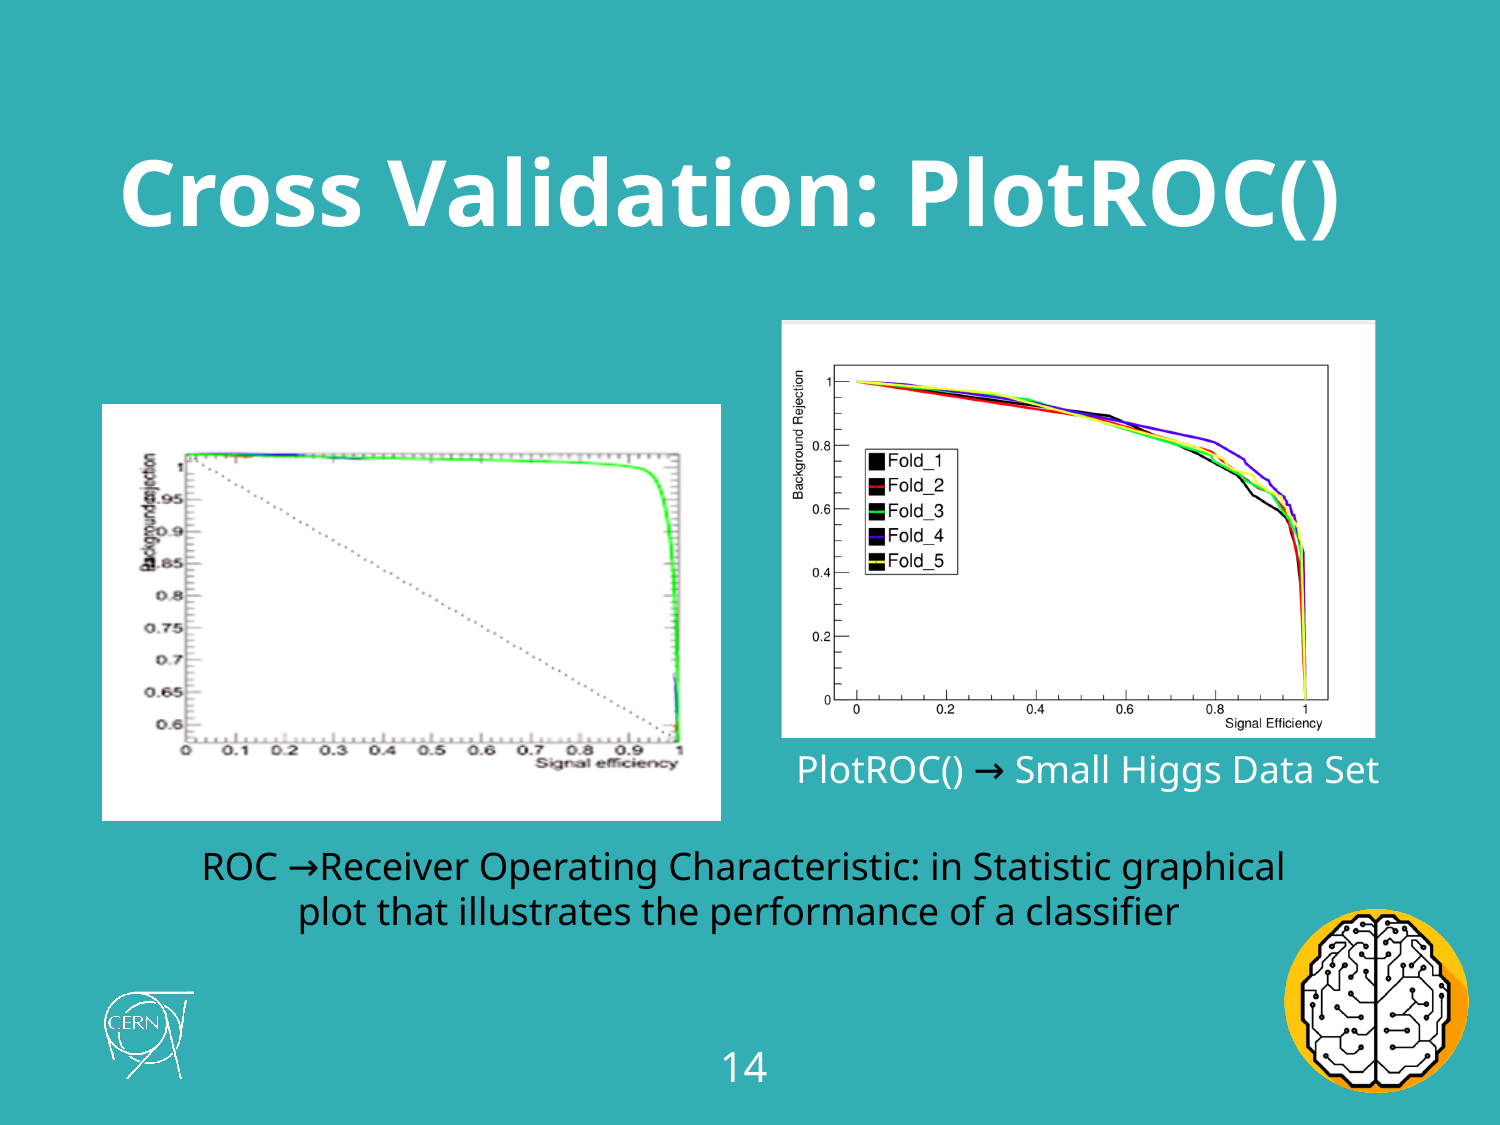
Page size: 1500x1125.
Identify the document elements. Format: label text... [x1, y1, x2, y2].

list ROC →Receiver Operating Characteristic: in Statistic graphical plot that illustrates the performance of a classifier [169, 835, 1319, 970]
picture [103, 991, 195, 1080]
text_box PlotROC() → Small Higgs Data Set [781, 738, 1485, 799]
title Cross Validation: PlotROC() [103, 130, 1397, 263]
slide_number <number> [575, 1038, 913, 1099]
picture [102, 404, 721, 821]
picture [1277, 902, 1474, 1099]
picture [781, 320, 1376, 738]
